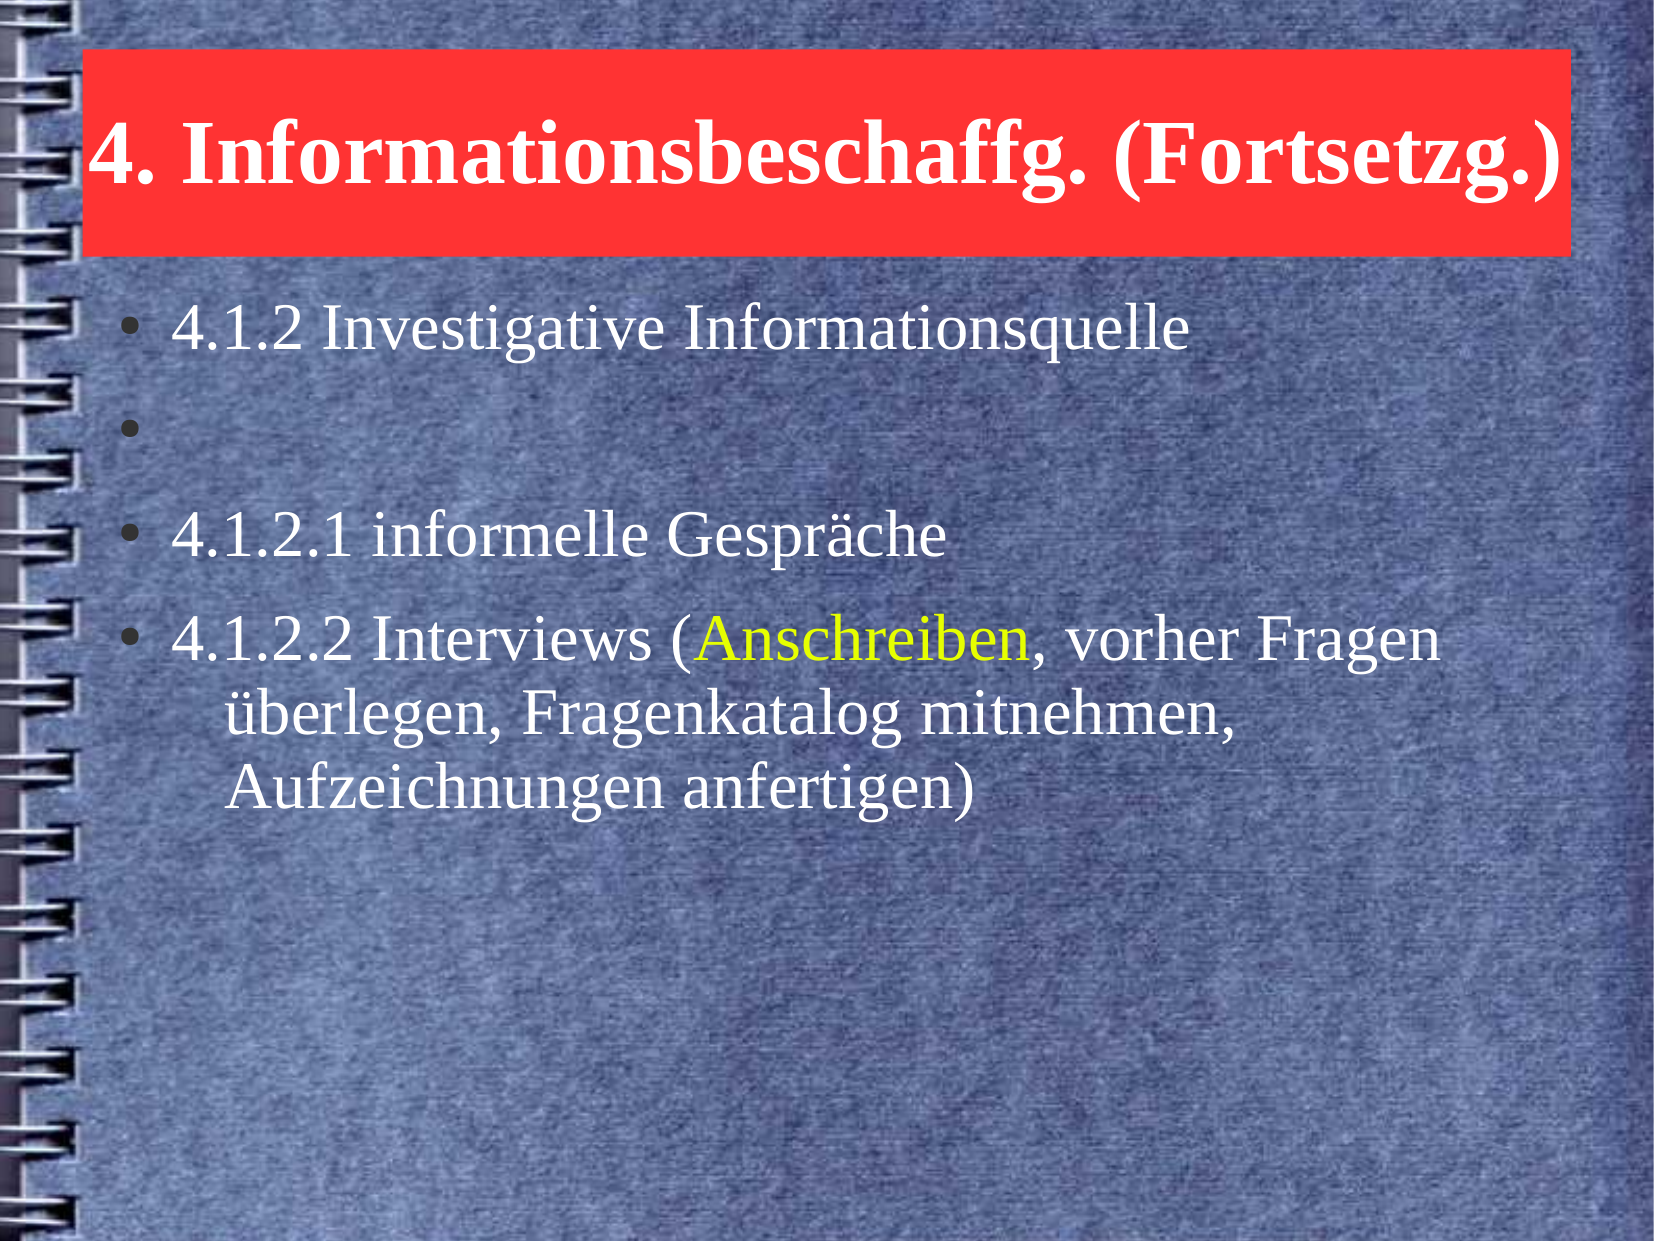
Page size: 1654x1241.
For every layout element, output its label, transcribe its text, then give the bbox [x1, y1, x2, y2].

list 4.1.2 Investigative Informationsquelle 4.1.2.1 informelle Gespräche 4.1.2.2 Interviews (Anschreiben, vorher Fragen überlegen, Fragenkatalog mitnehmen, Aufzeichnungen anfertigen) [82, 290, 1571, 1109]
picture [0, 0, 1654, 1241]
title 4. Informationsbeschaffg. (Fortsetzg.) [82, 49, 1571, 257]
